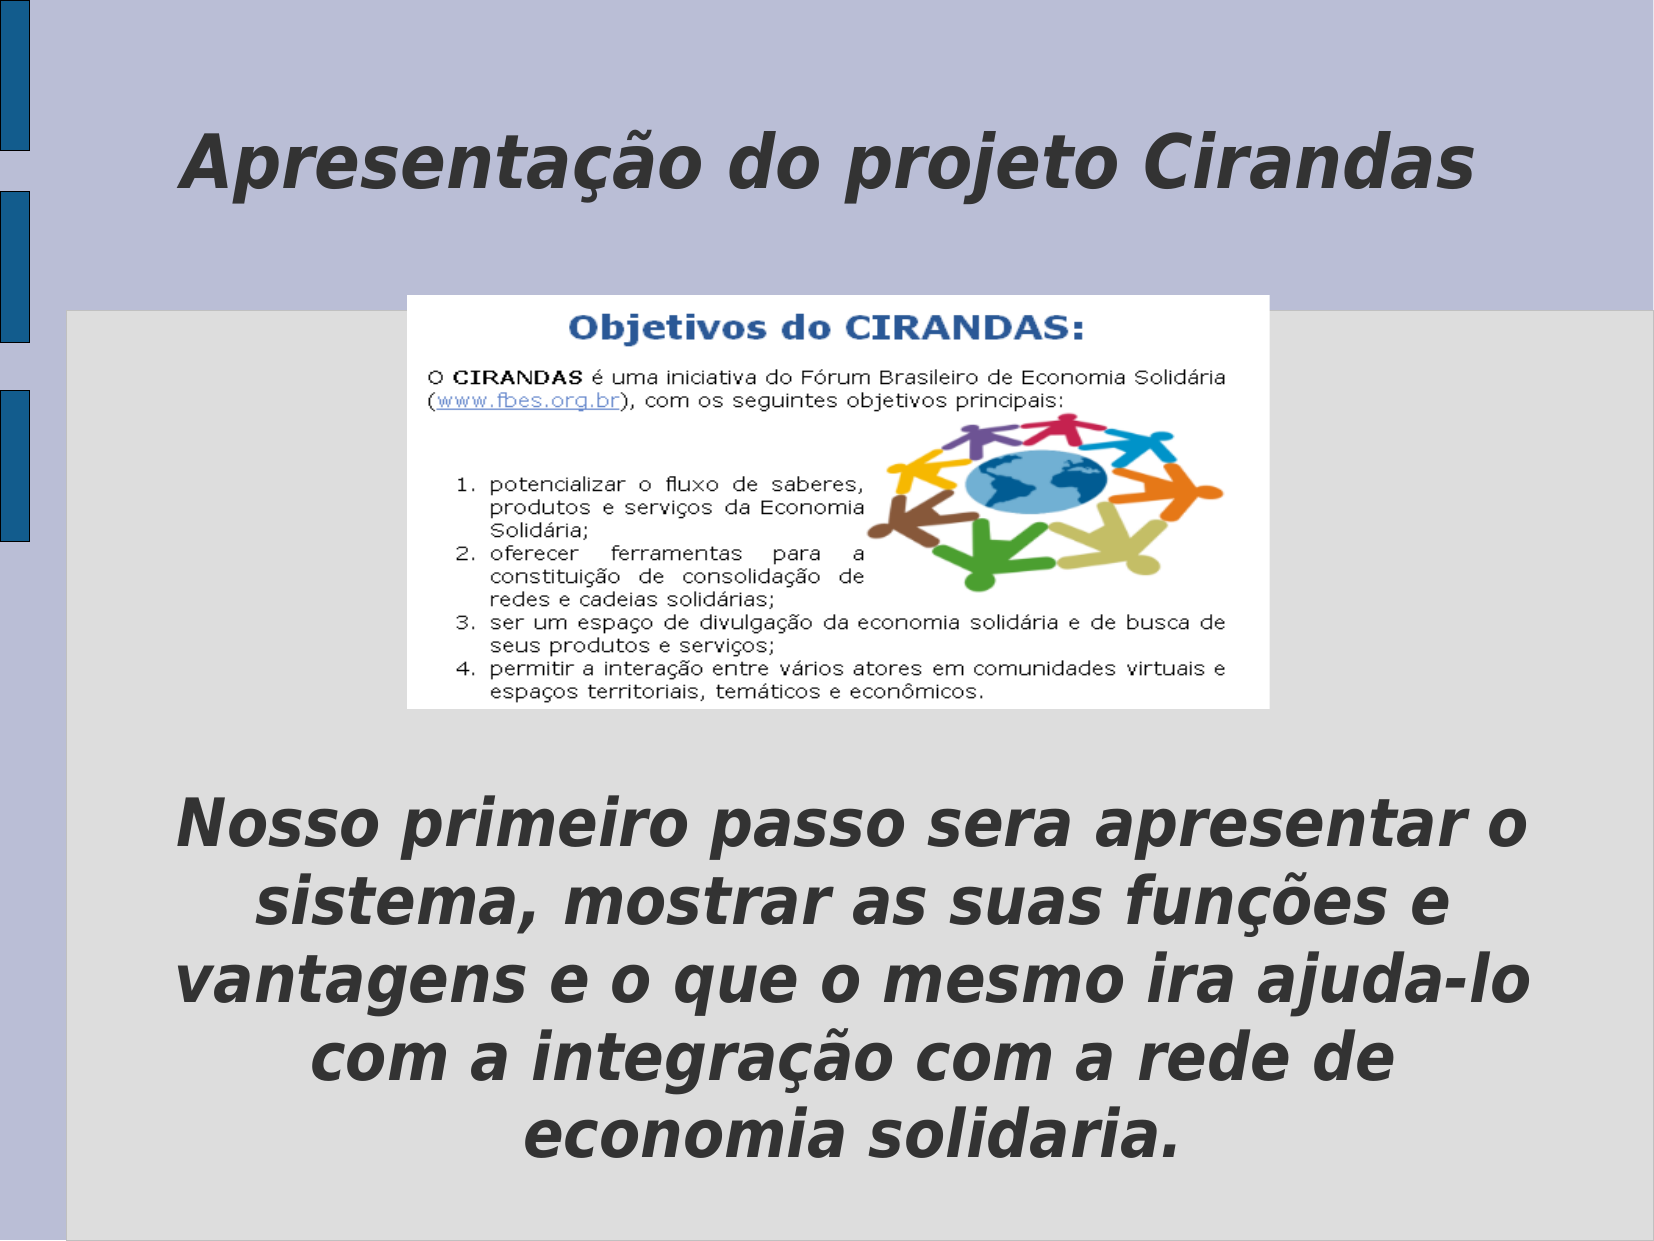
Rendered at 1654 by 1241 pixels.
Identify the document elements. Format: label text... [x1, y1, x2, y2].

subtitle Nosso primeiro passo sera apresentar o sistema, mostrar as suas funções e vantagens e o que o mesmo ira ajuda-lo com a integração com a rede de economia solidaria. [147, 784, 1560, 1174]
picture [407, 295, 1270, 709]
title Apresentação do projeto Cirandas [123, 59, 1536, 267]
